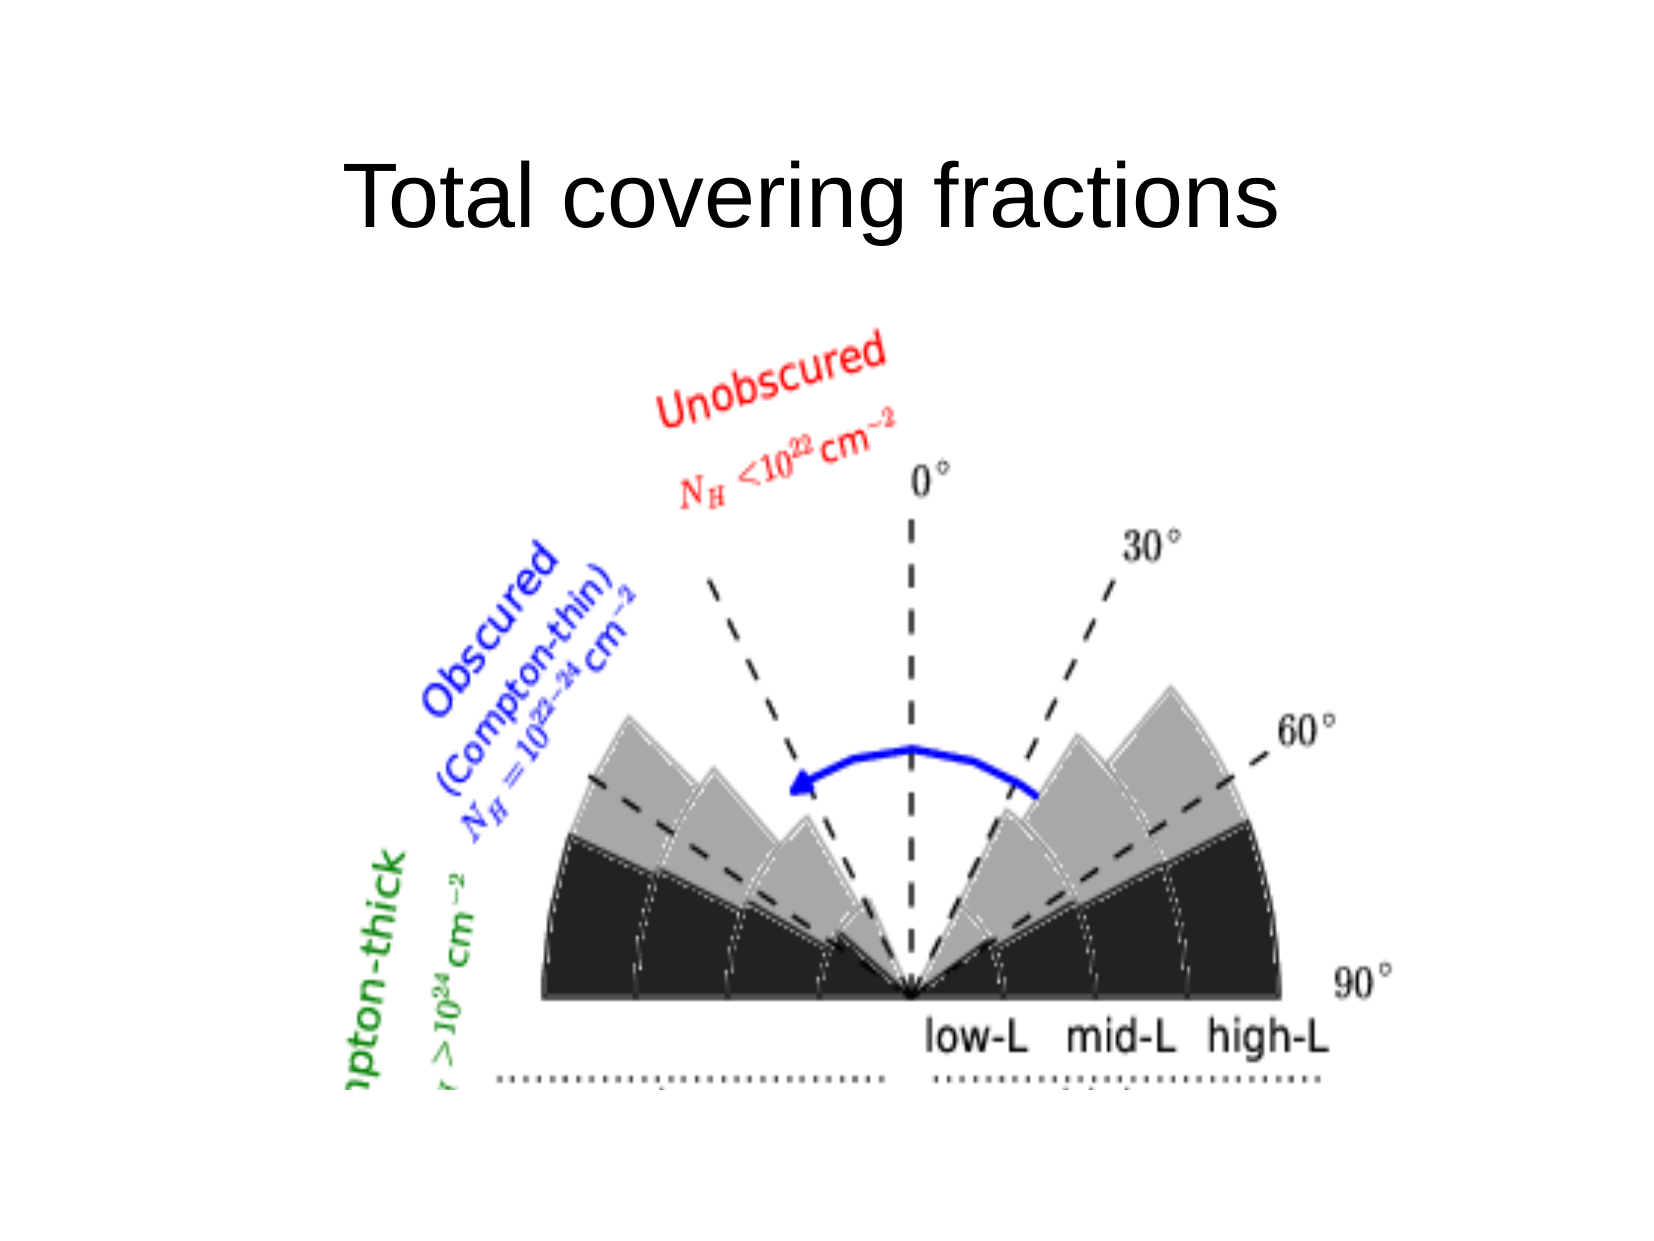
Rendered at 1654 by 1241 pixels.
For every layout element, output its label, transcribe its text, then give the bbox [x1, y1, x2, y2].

title Total covering fractions [118, 112, 1506, 281]
picture [302, 302, 1428, 1090]
